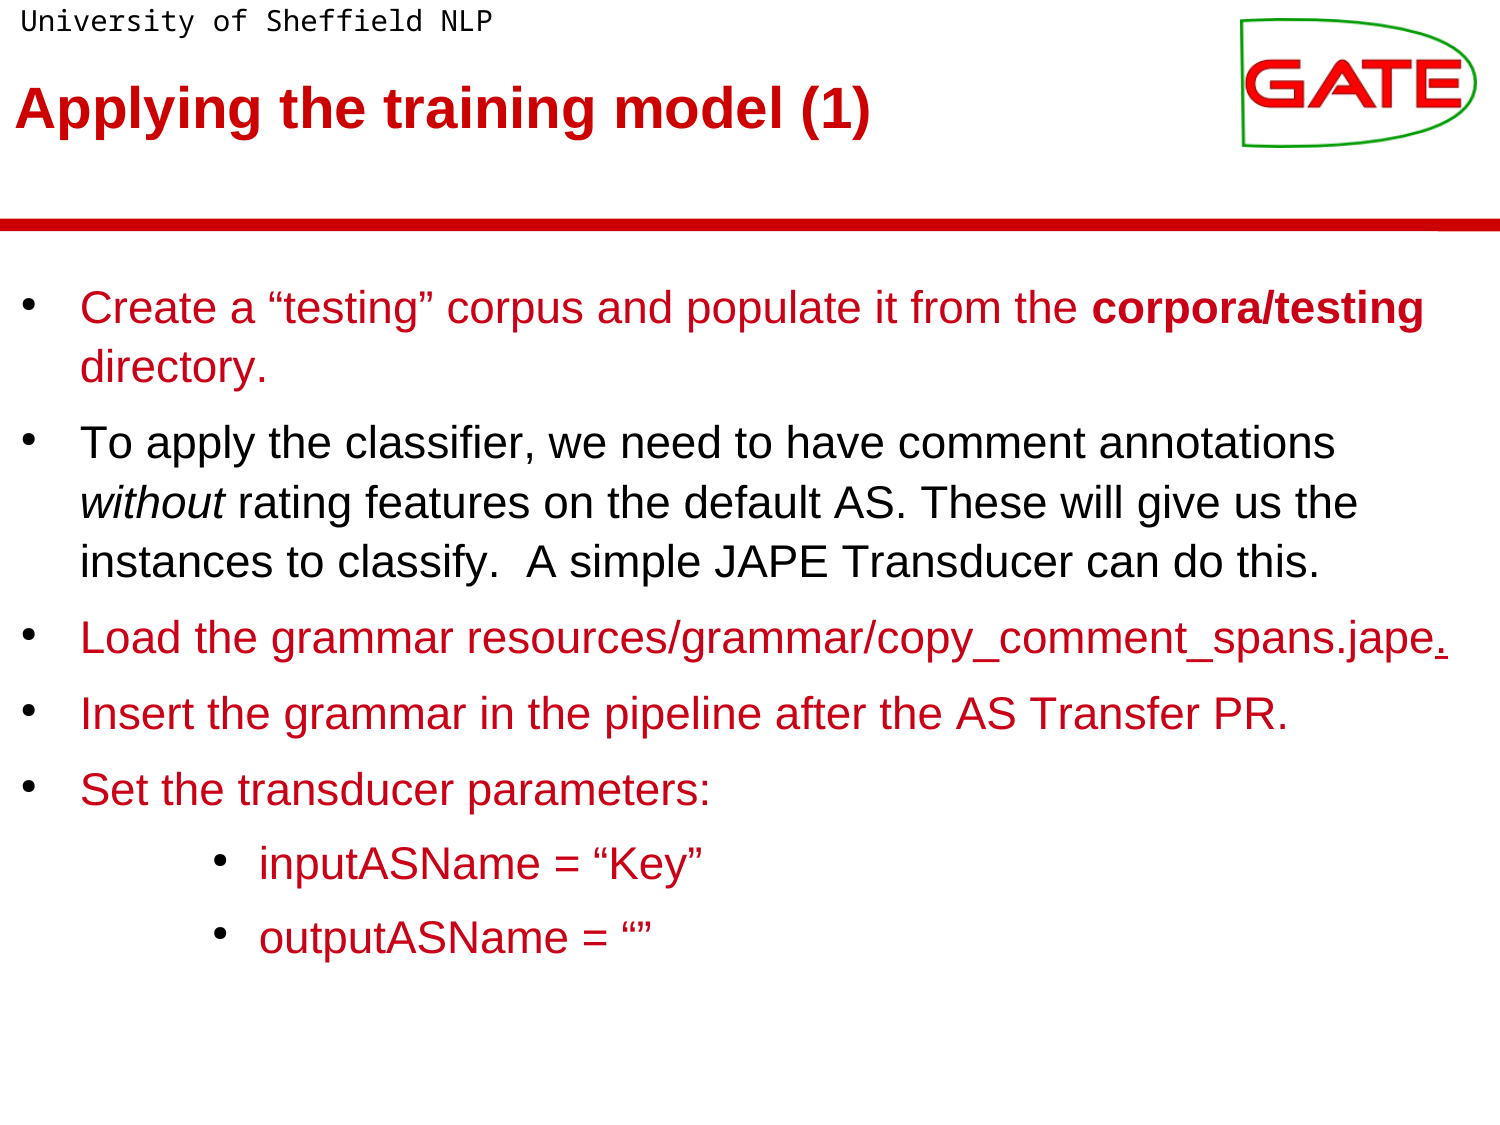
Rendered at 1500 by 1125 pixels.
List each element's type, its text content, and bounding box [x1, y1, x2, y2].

list Create a “testing” corpus and populate it from the corpora/testing directory. To apply the classifier, we need to have comment annotations without rating features on the default AS. These will give us the instances to classify. A simple JAPE Transducer can do this. Load the grammar resources/grammar/copy_comment_spans.jape. Insert the grammar in the pipeline after the AS Transfer PR. Set the transducer parameters: inputASName = “Key” outputASName = “” [5, 265, 1477, 1093]
picture [1240, 18, 1477, 148]
title Applying the training model (1) [0, 4, 1239, 213]
